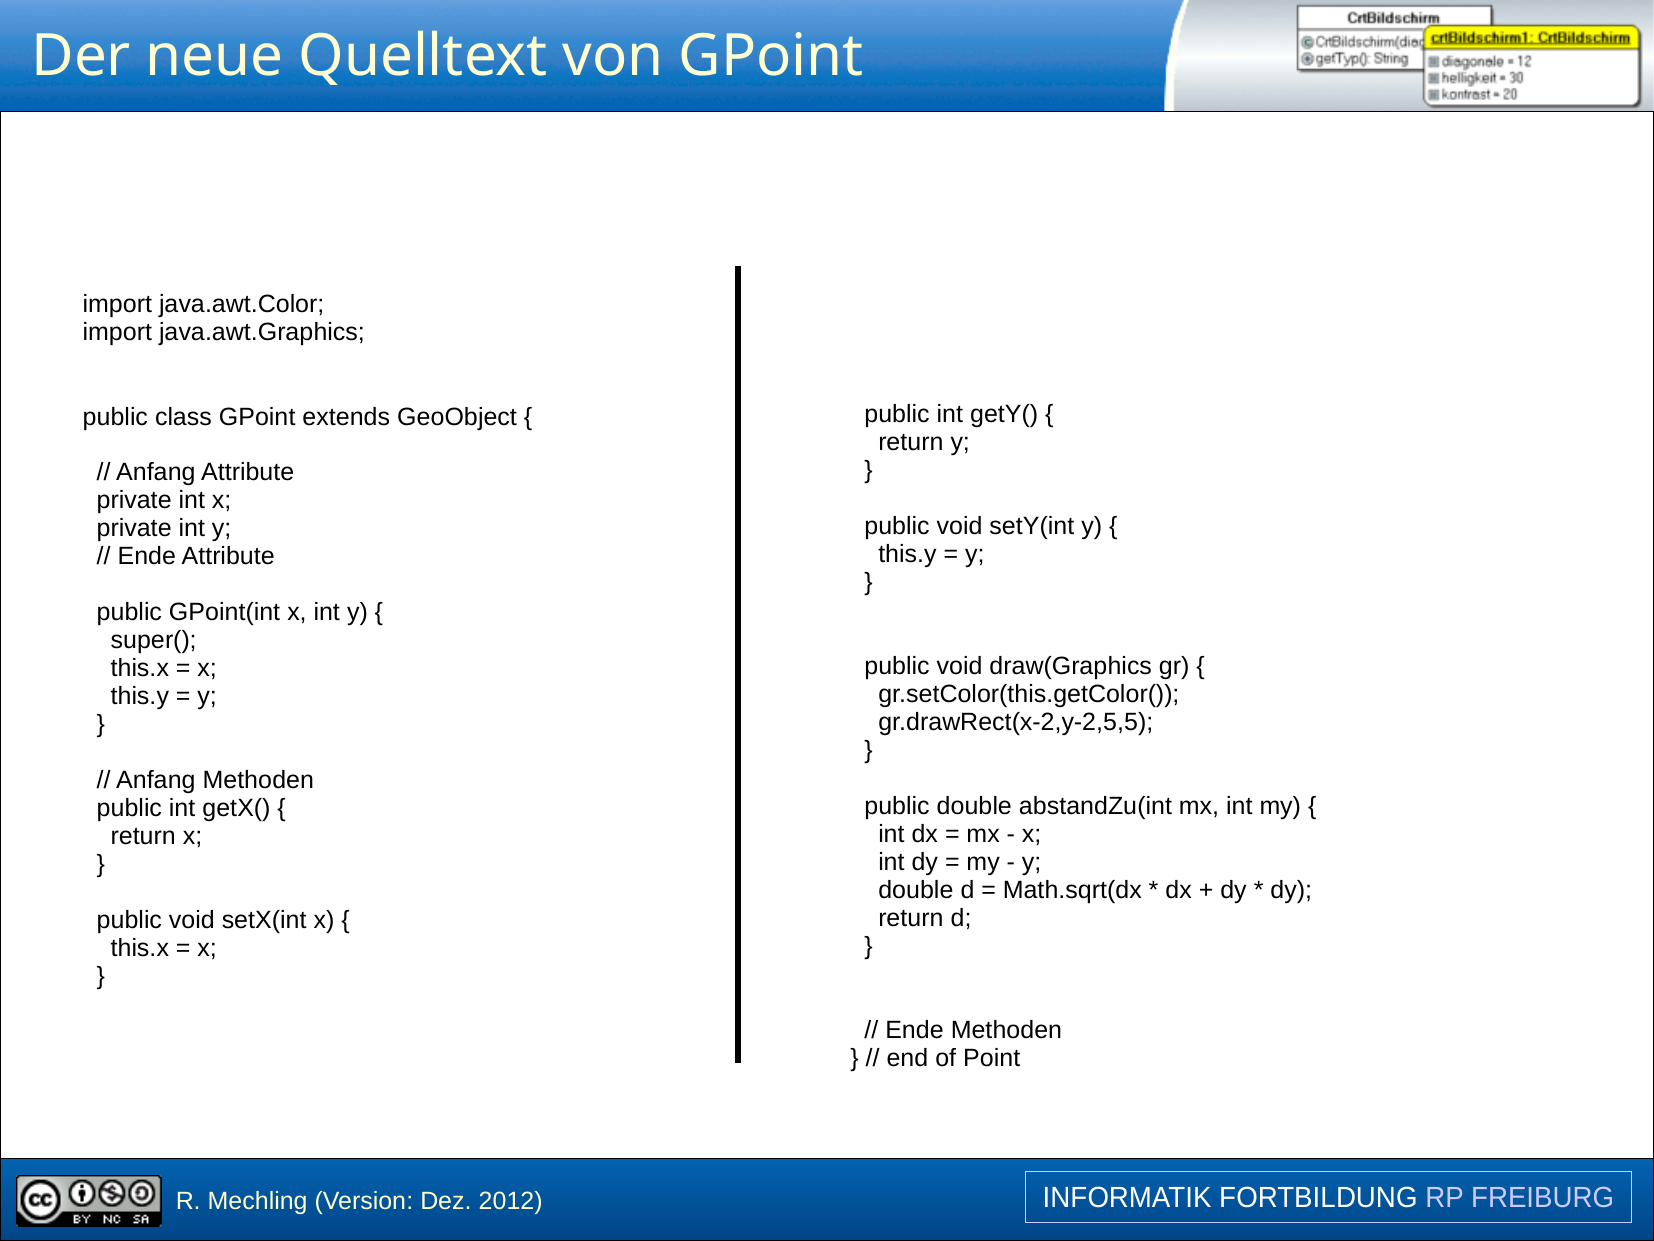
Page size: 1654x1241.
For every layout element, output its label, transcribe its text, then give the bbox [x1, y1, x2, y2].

picture [16, 1175, 162, 1227]
list public int getY() { return y; } public void setY(int y) { this.y = y; } public void draw(Graphics gr) { gr.setColor(this.getColor()); gr.drawRect(x-2,y-2,5,5); } public double abstandZu(int mx, int my) { int dx = mx - x; int dy = my - y; double d = Math.sqrt(dx * dx + dy * dy); return d; } // Ende Methoden } // end of Point [850, 343, 1506, 1123]
title Der neue Quelltext von GPoint [31, 14, 1151, 92]
picture [0, 0, 1654, 111]
list import java.awt.Color; import java.awt.Graphics; public class GPoint extends GeoObject { // Anfang Attribute private int x; private int y; // Ende Attribute public GPoint(int x, int y) { super(); this.x = x; this.y = y; } // Anfang Methoden public int getX() { return x; } public void setX(int x) { this.x = x; } [82, 290, 739, 1109]
